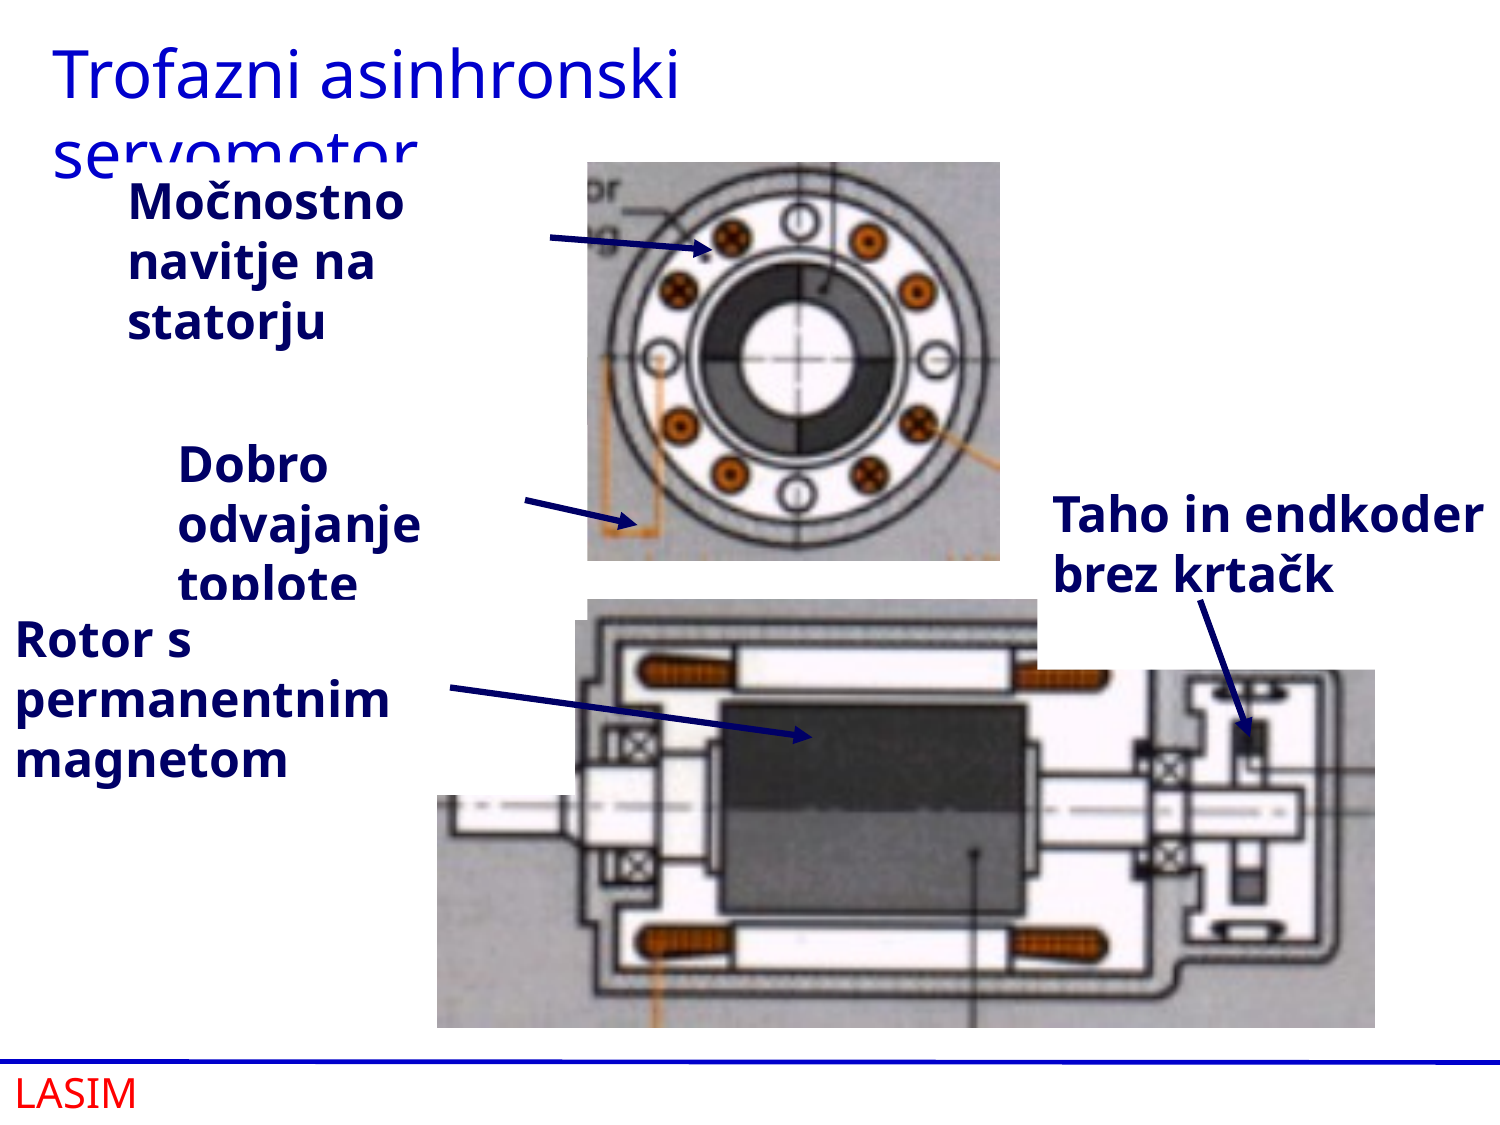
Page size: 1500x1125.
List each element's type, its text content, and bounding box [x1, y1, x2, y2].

text_box Močnostno navitje na statorju [112, 162, 588, 358]
picture [437, 599, 1375, 1028]
text_box Taho in endkoder brez krtačk [1037, 474, 1500, 670]
text_box Rotor s permanentnim magnetom [0, 599, 575, 795]
text_box Dobro odvajanje toplote [162, 424, 588, 620]
text_box Trofazni asinhronski servomotor [37, 24, 1038, 125]
picture [587, 162, 1000, 561]
